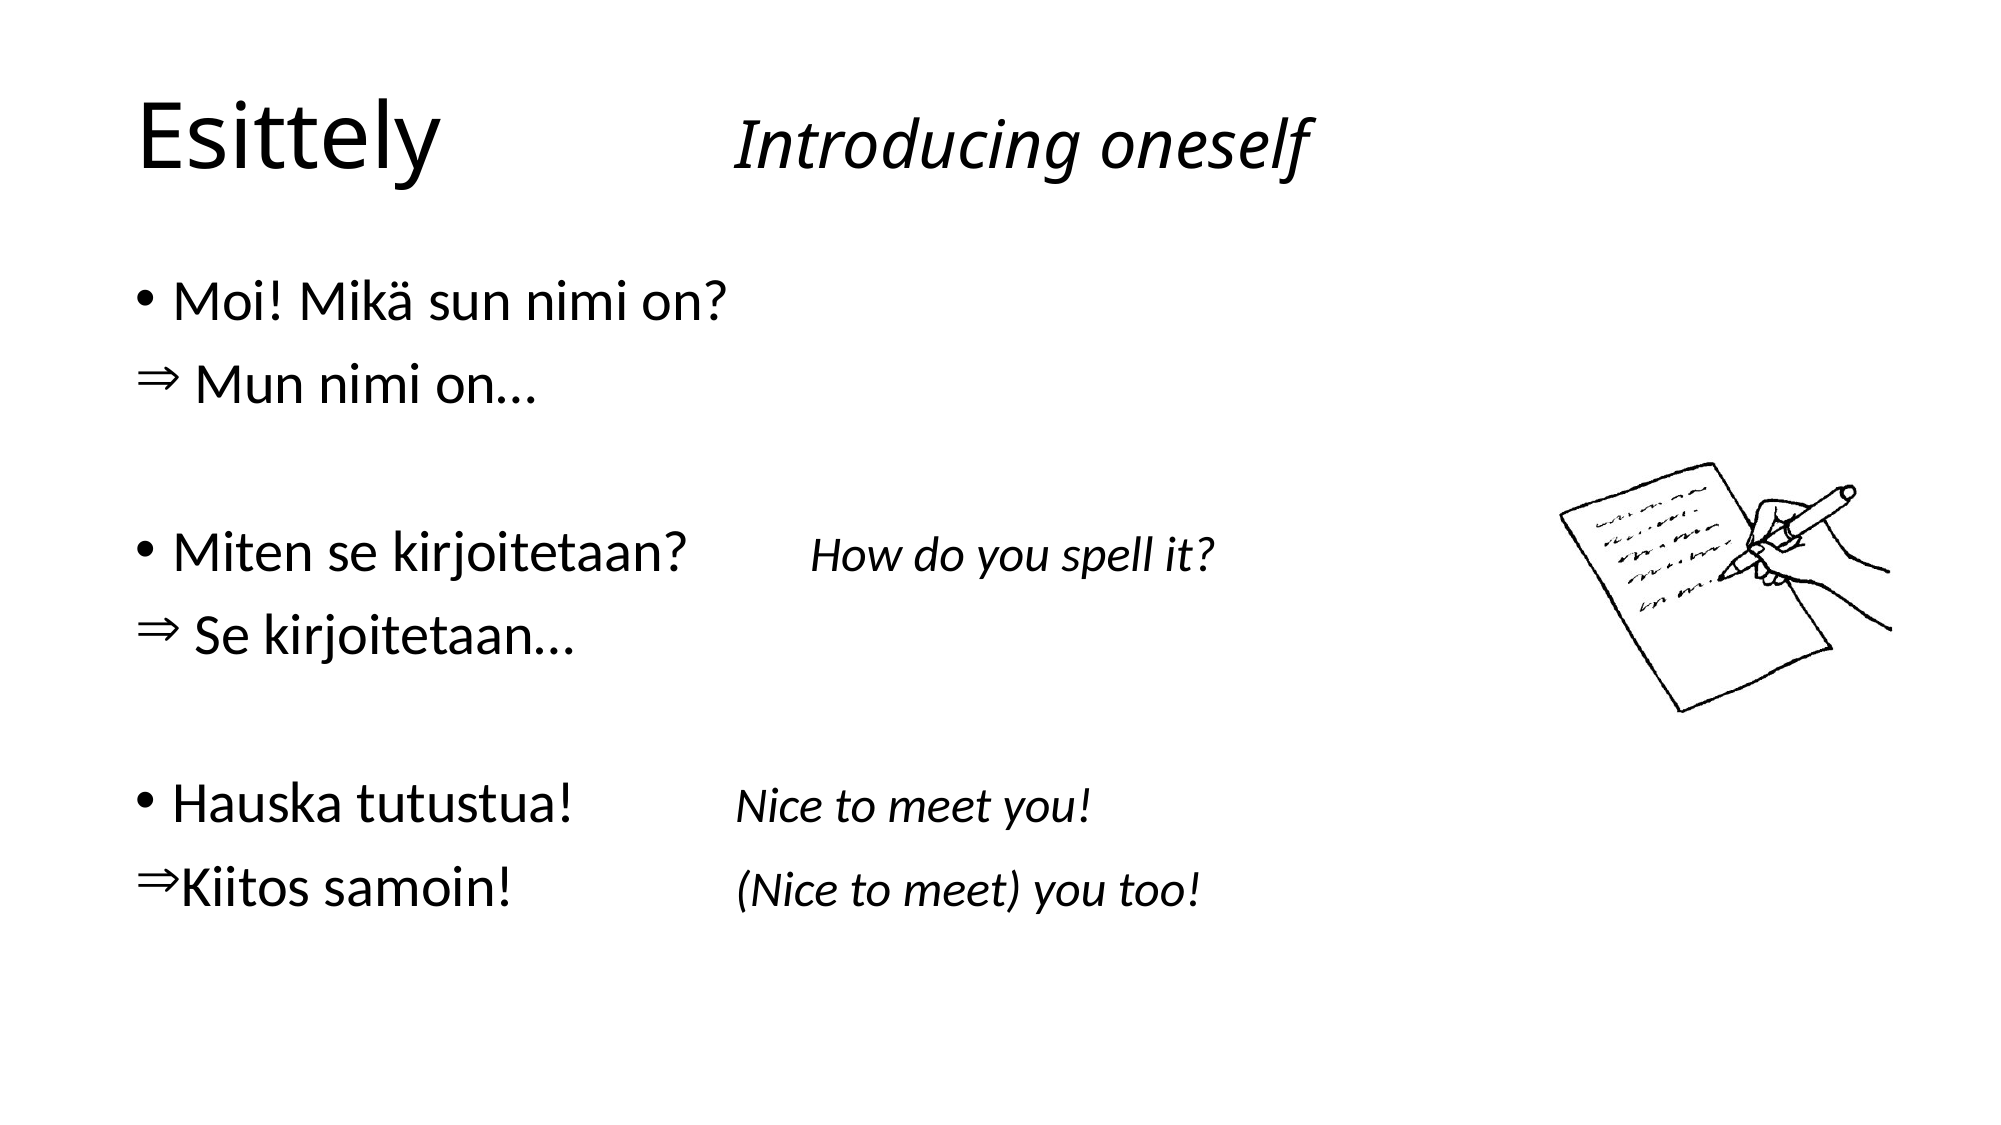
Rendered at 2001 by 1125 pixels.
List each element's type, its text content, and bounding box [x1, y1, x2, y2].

picture [1520, 443, 1921, 727]
title Esittely Introducing oneself [120, 45, 1675, 233]
list Moi! Mikä sun nimi on? Mun nimi on… Miten se kirjoitetaan? How do you spell it? Se kirjoitetaan… Hauska tutustua! Nice to meet you! Kiitos samoin! (Nice to meet) you too! [120, 262, 1721, 1005]
